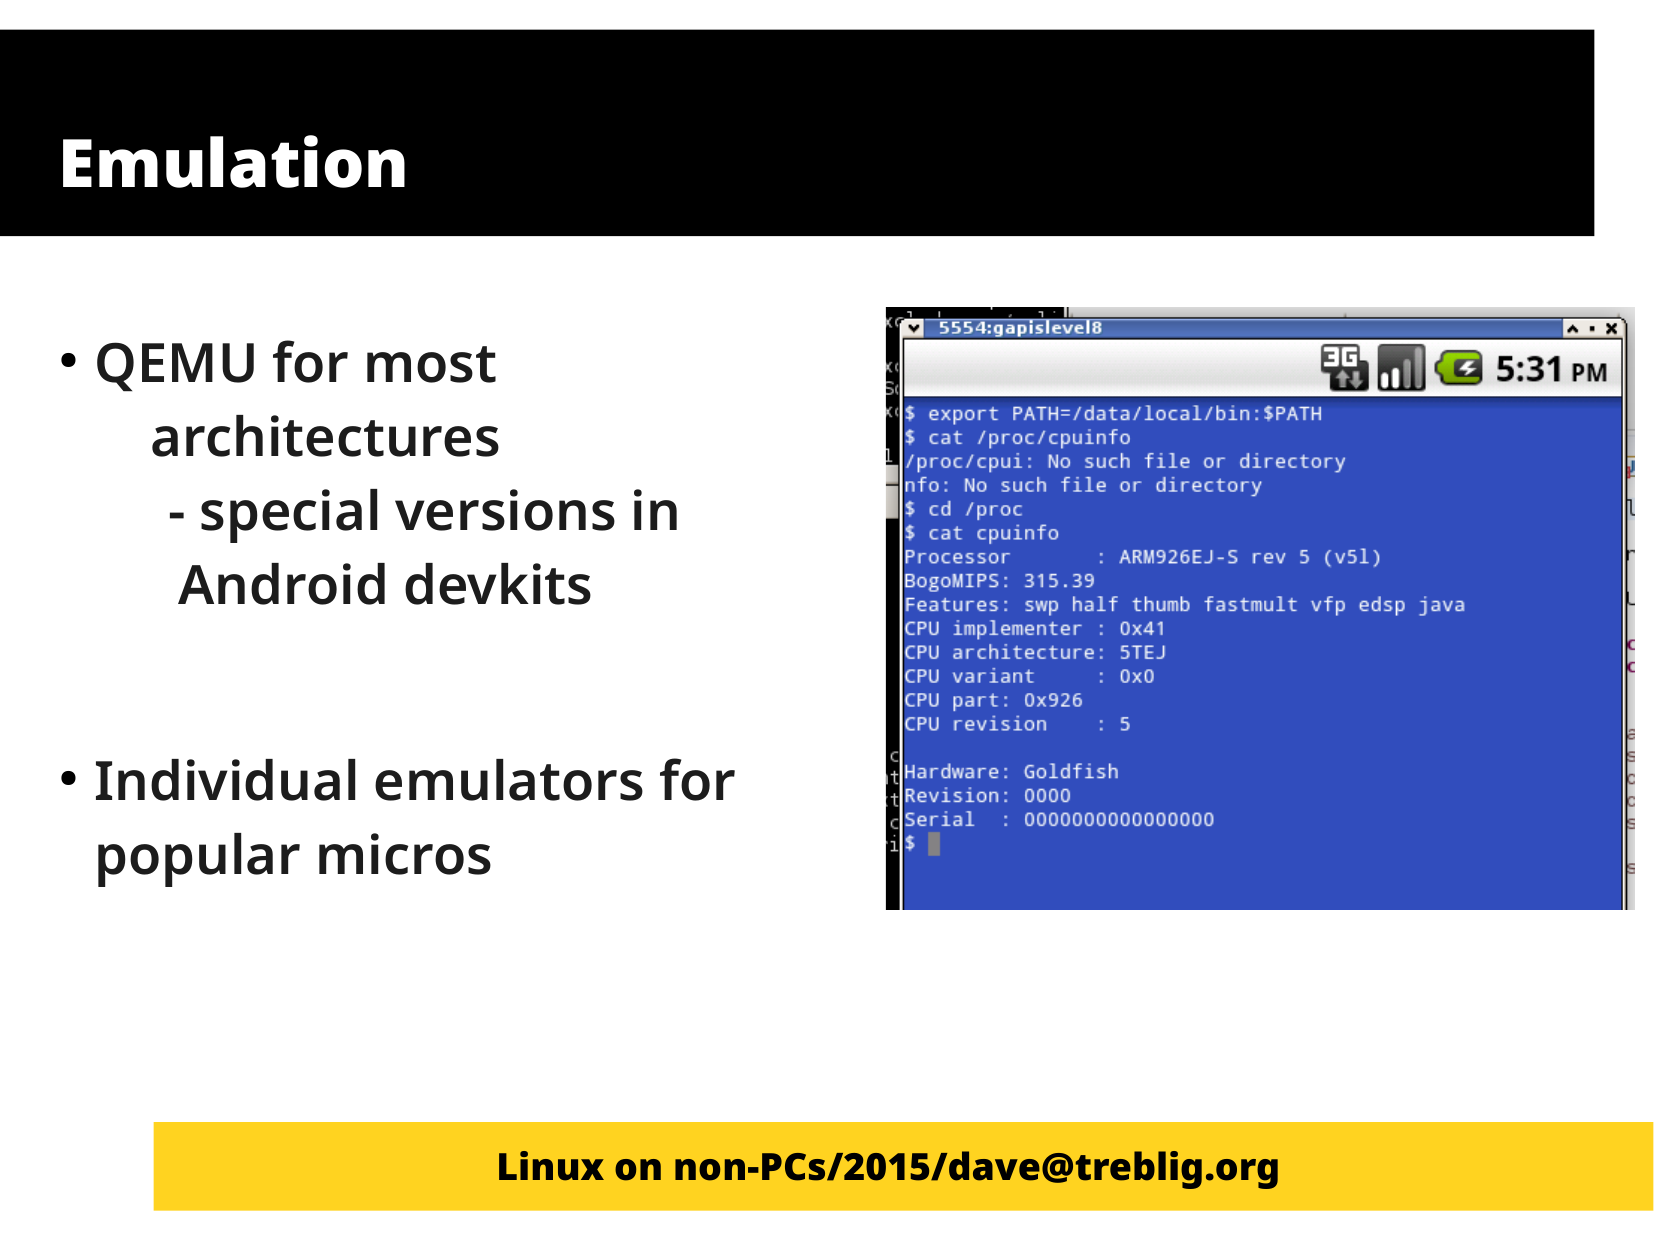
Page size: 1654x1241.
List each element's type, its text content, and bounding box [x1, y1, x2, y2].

title Emulation [59, 59, 1595, 207]
list QEMU for most architectures - special versions in Android devkits Individual emulators for popular micros [59, 324, 1565, 1093]
picture [885, 307, 1635, 910]
